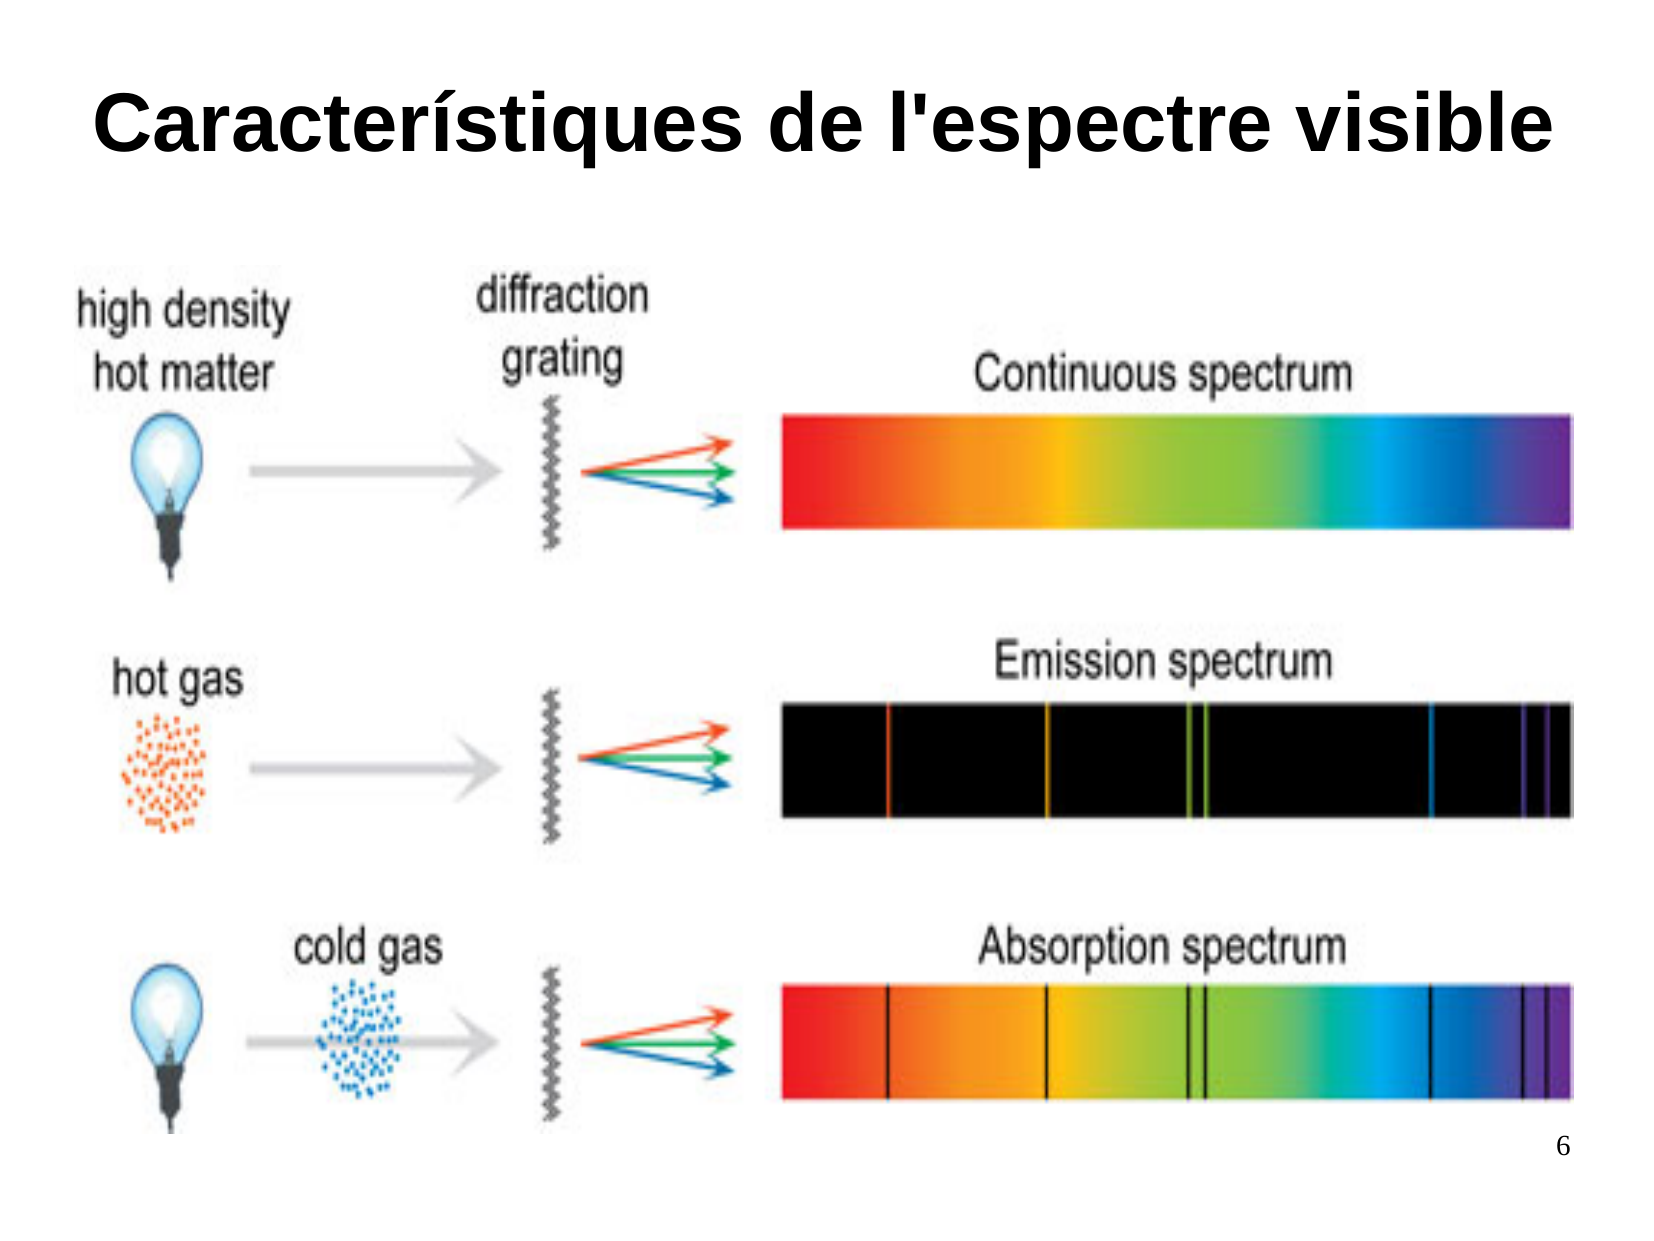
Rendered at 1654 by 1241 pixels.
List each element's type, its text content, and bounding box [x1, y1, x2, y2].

picture [74, 265, 1574, 1134]
text_box Característiques de l'espectre visible [77, 69, 1654, 178]
